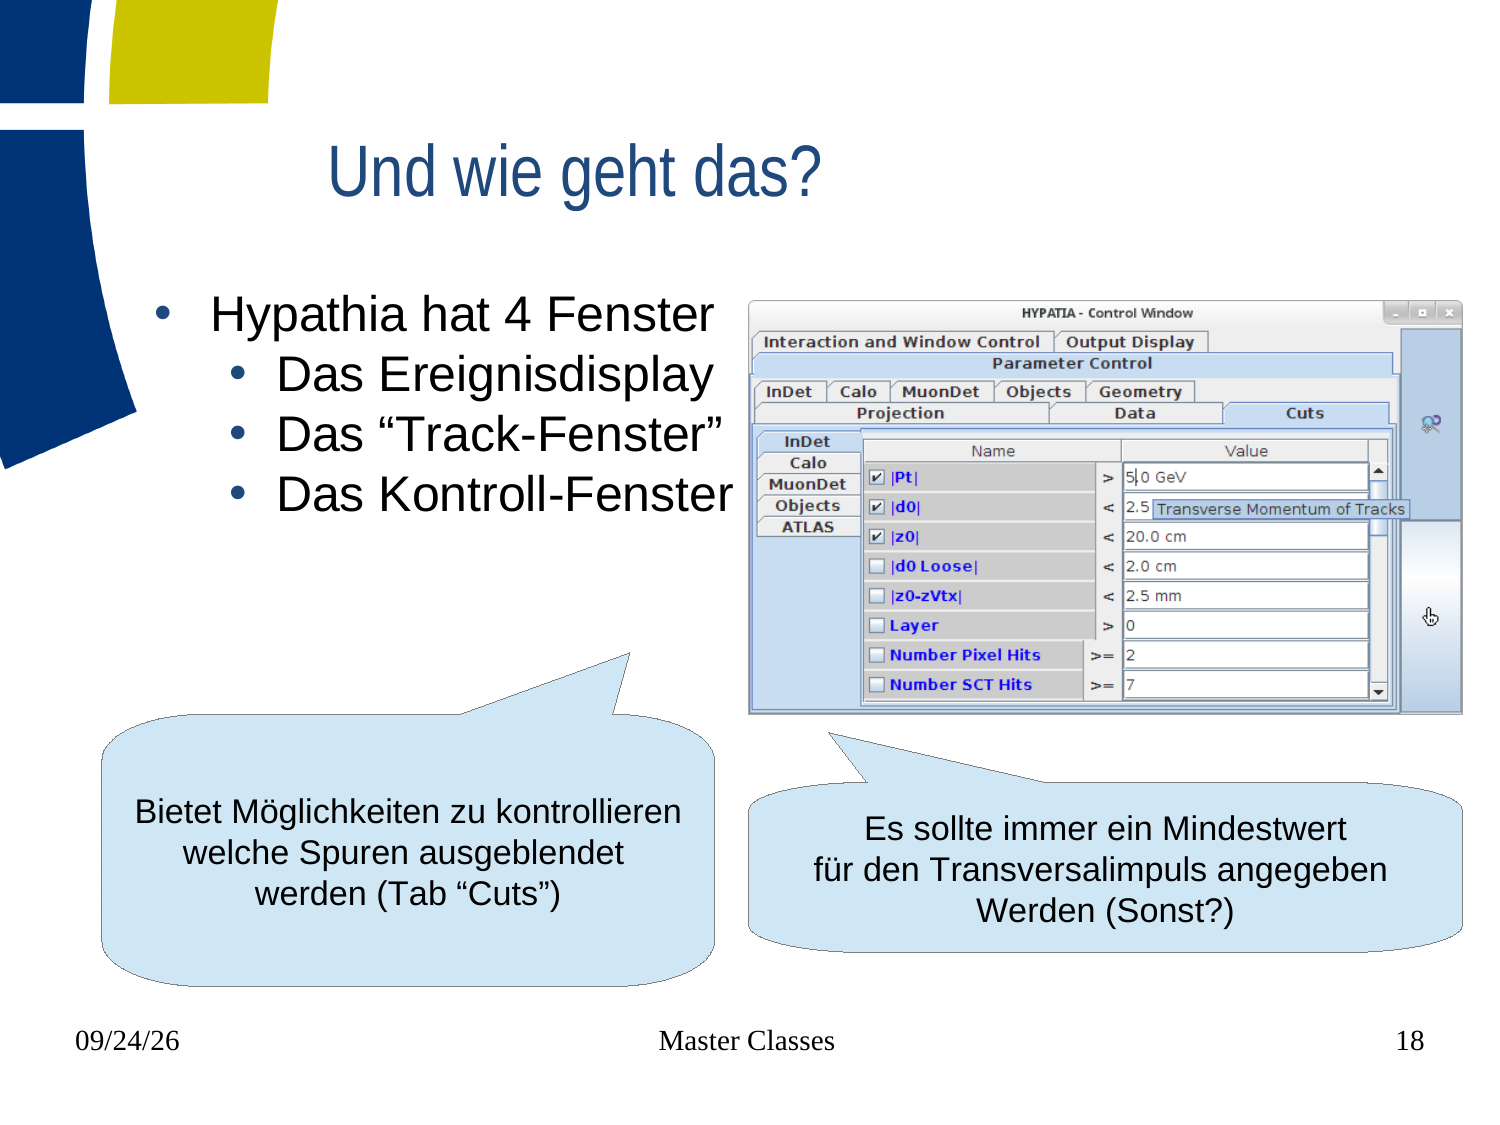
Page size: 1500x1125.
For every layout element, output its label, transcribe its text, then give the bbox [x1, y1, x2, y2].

picture [0, 0, 1500, 1125]
text_box Bietet Möglichkeiten zu kontrollieren welche Spuren ausgeblendet werden (Tab “Cuts”) [101, 652, 715, 987]
text_box Hypathia hat 4 Fenster Das Ereignisdisplay Das “Track-Fenster” Das Kontroll-Fenster [139, 274, 1490, 928]
text_box Es sollte immer ein Mindestwert für den Transversalimpuls angegeben Werden (Sonst?) [748, 732, 1463, 953]
title Und wie geht das? [312, 101, 1400, 233]
